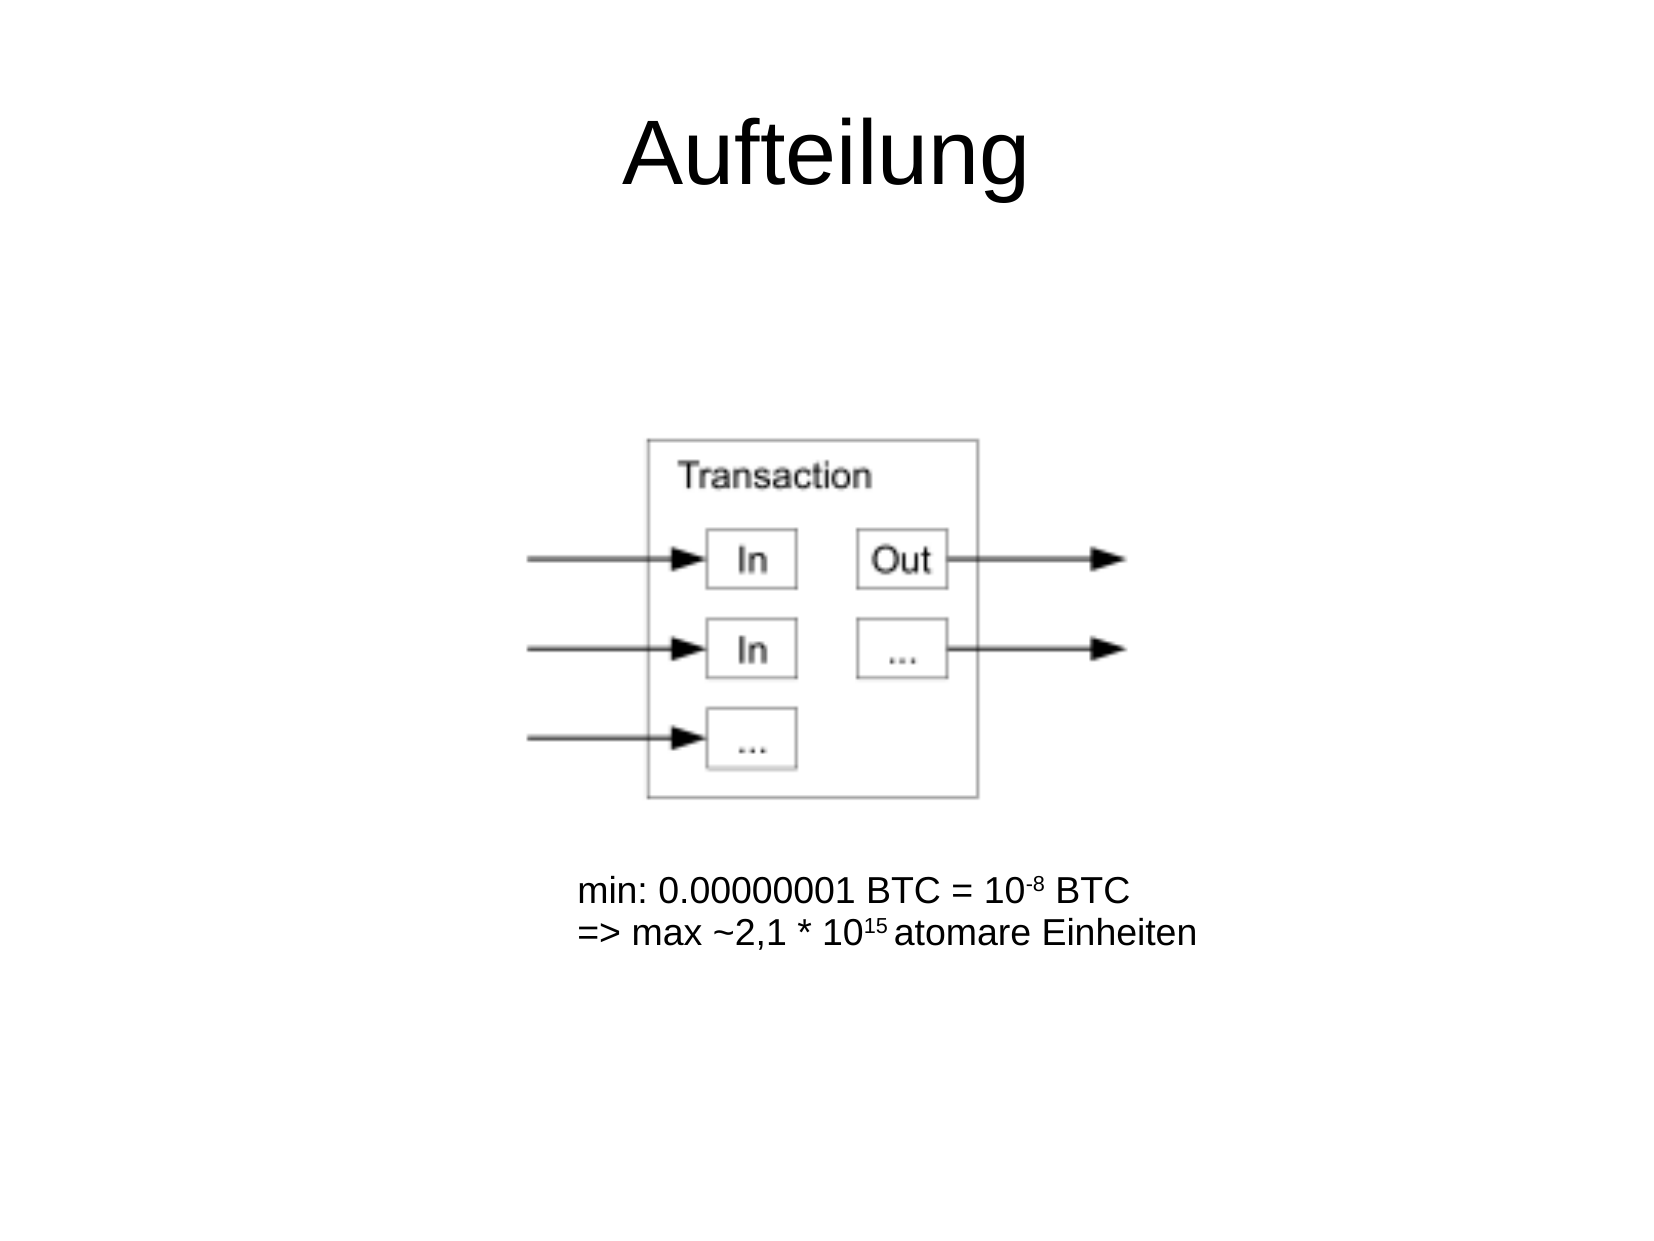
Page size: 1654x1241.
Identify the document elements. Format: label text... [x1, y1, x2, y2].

picture [485, 406, 1168, 834]
text_box min: 0.00000001 BTC = 10-8 BTC => max ~2,1 * 1015 atomare Einheiten [562, 862, 1213, 976]
title Aufteilung [82, 56, 1571, 250]
